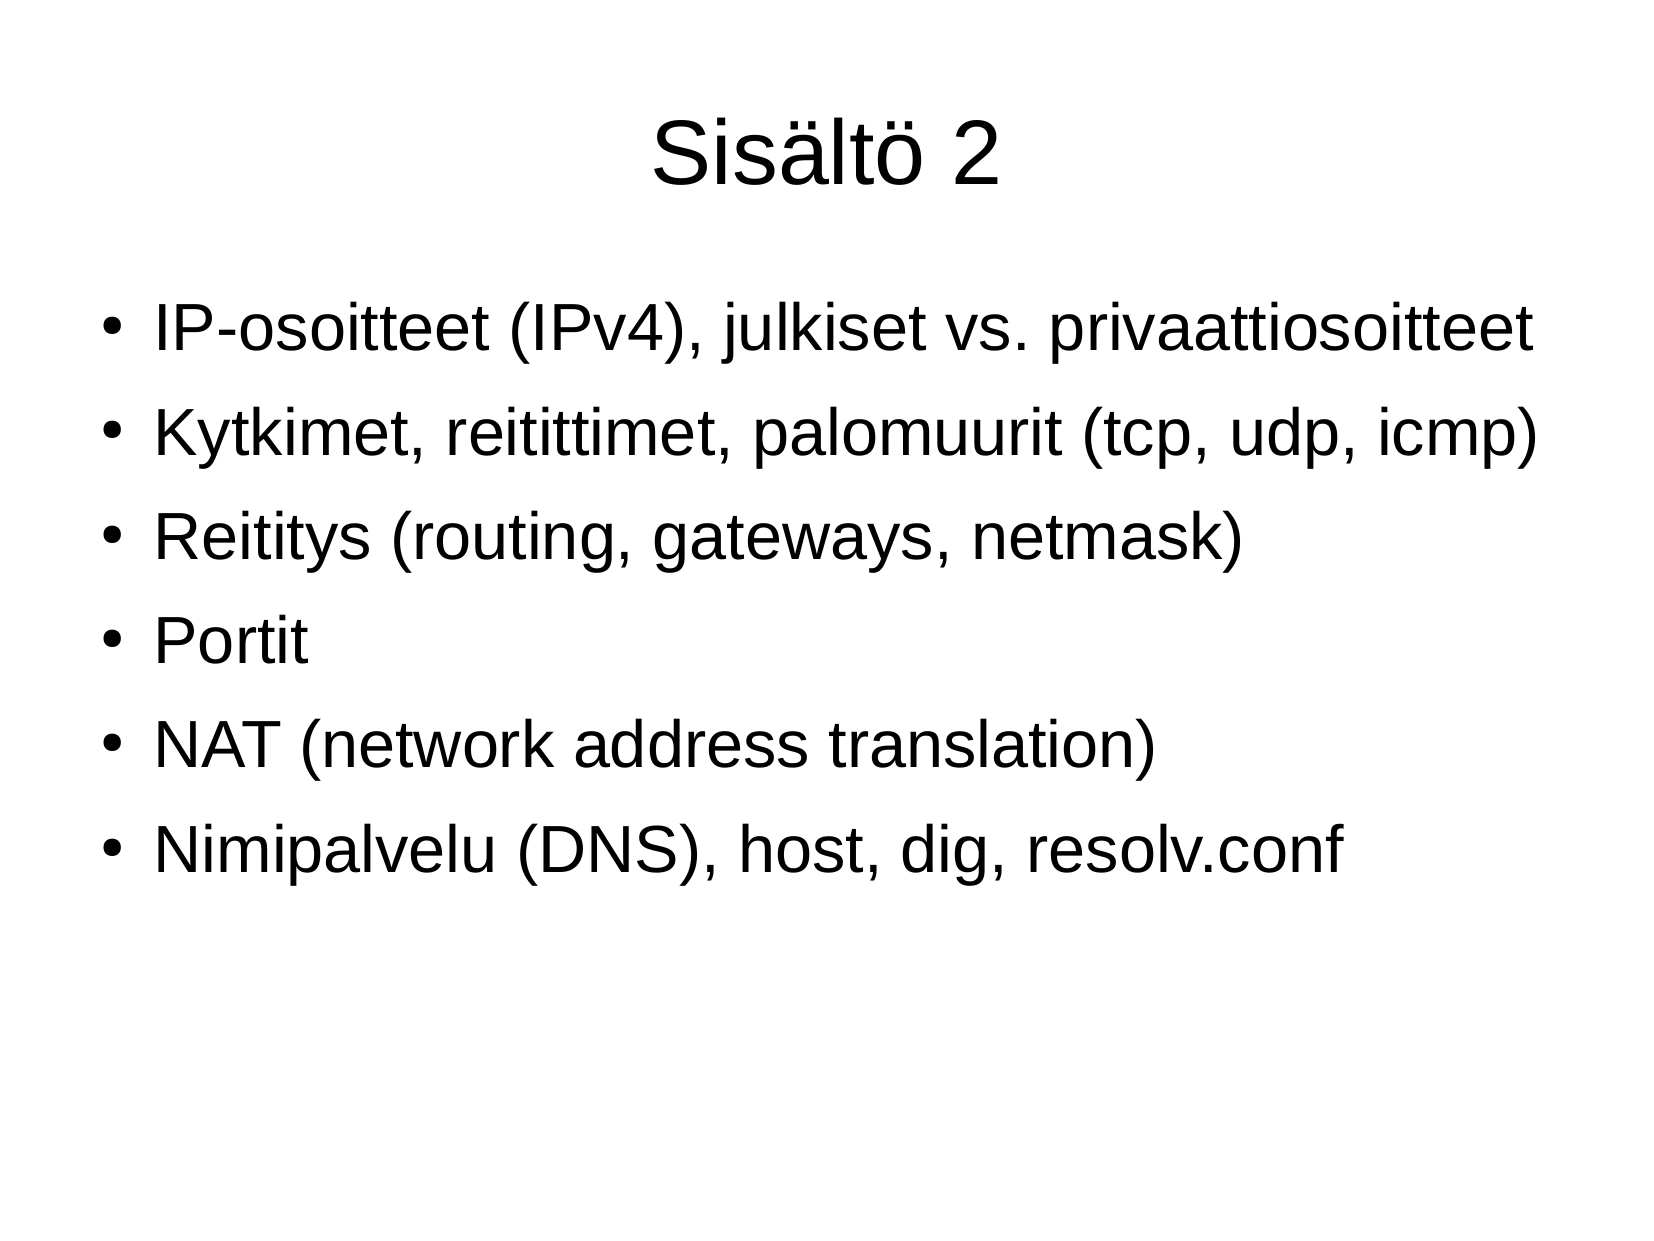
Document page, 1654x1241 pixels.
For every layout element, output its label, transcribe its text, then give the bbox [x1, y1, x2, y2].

title Sisältö 2 [82, 49, 1571, 257]
list IP-osoitteet (IPv4), julkiset vs. privaattiosoitteet Kytkimet, reitittimet, palomuurit (tcp, udp, icmp) Reititys (routing, gateways, netmask) Portit NAT (network address translation) Nimipalvelu (DNS), host, dig, resolv.conf [82, 290, 1571, 1010]
